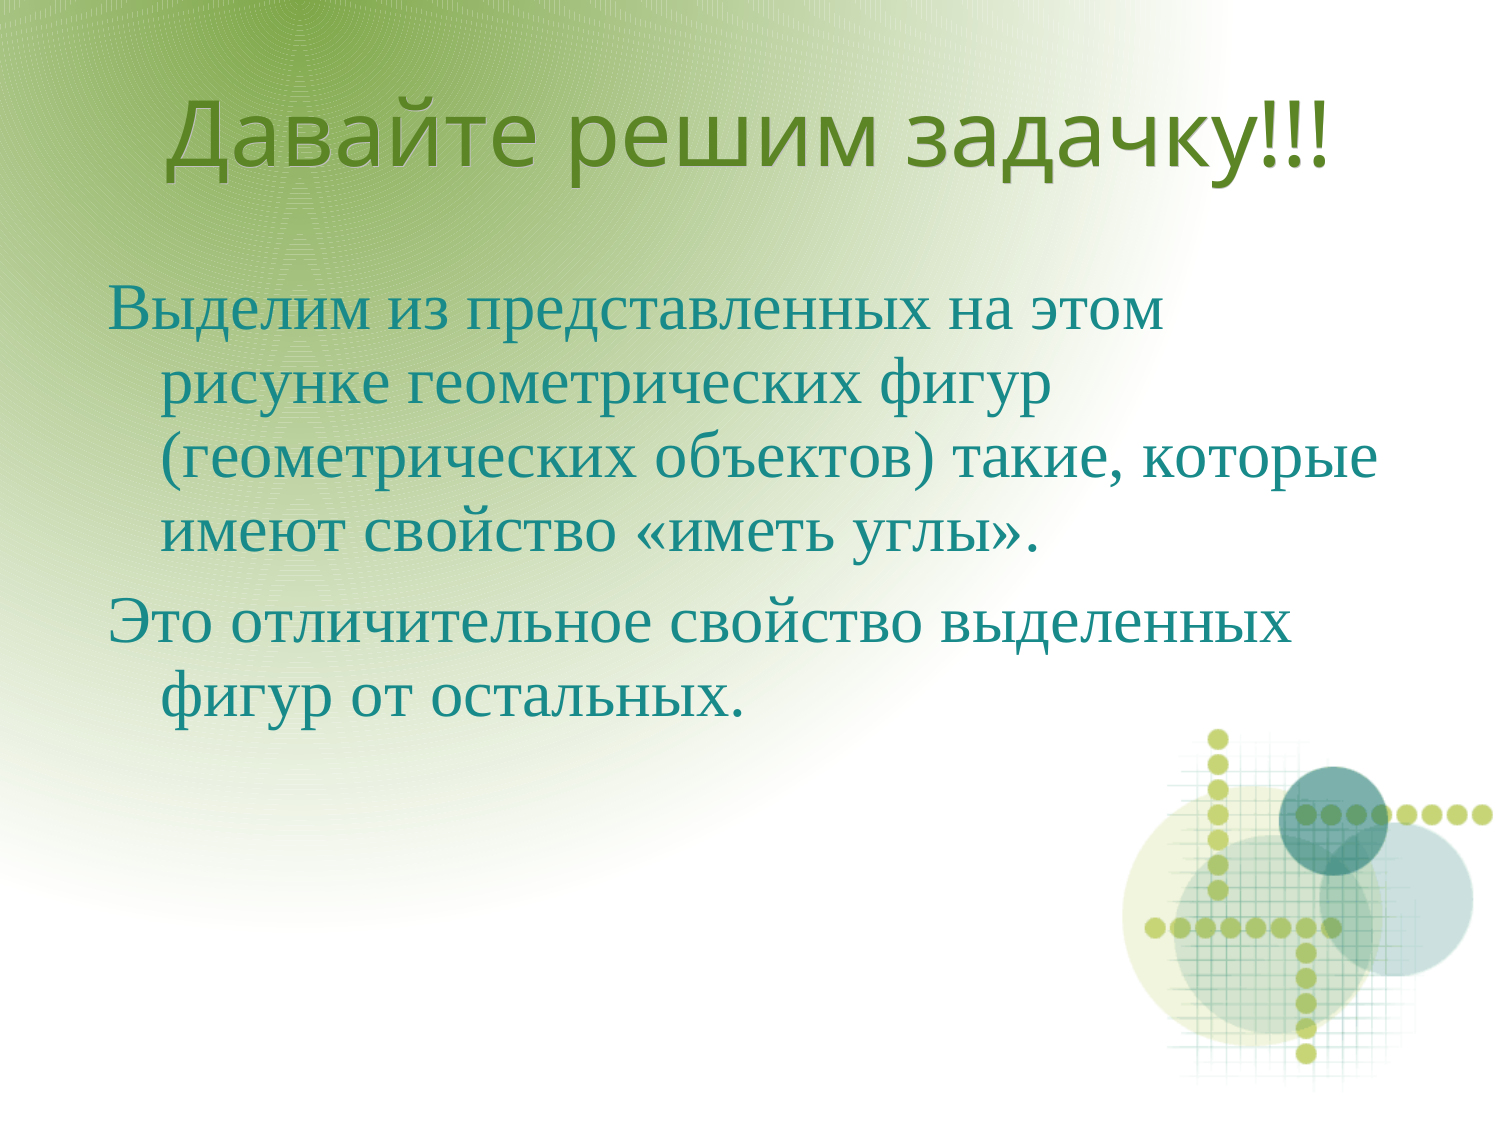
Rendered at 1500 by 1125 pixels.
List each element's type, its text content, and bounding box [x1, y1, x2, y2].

picture [1110, 718, 1500, 1098]
list Выделим из представленных на этом рисунке геометрических фигур (геометрических объектов) такие, которые имеют свойство «иметь углы». Это отличительное свойство выделенных фигур от остальных. [75, 262, 1426, 1001]
title Давайте решим задачку!!! [75, 37, 1426, 225]
